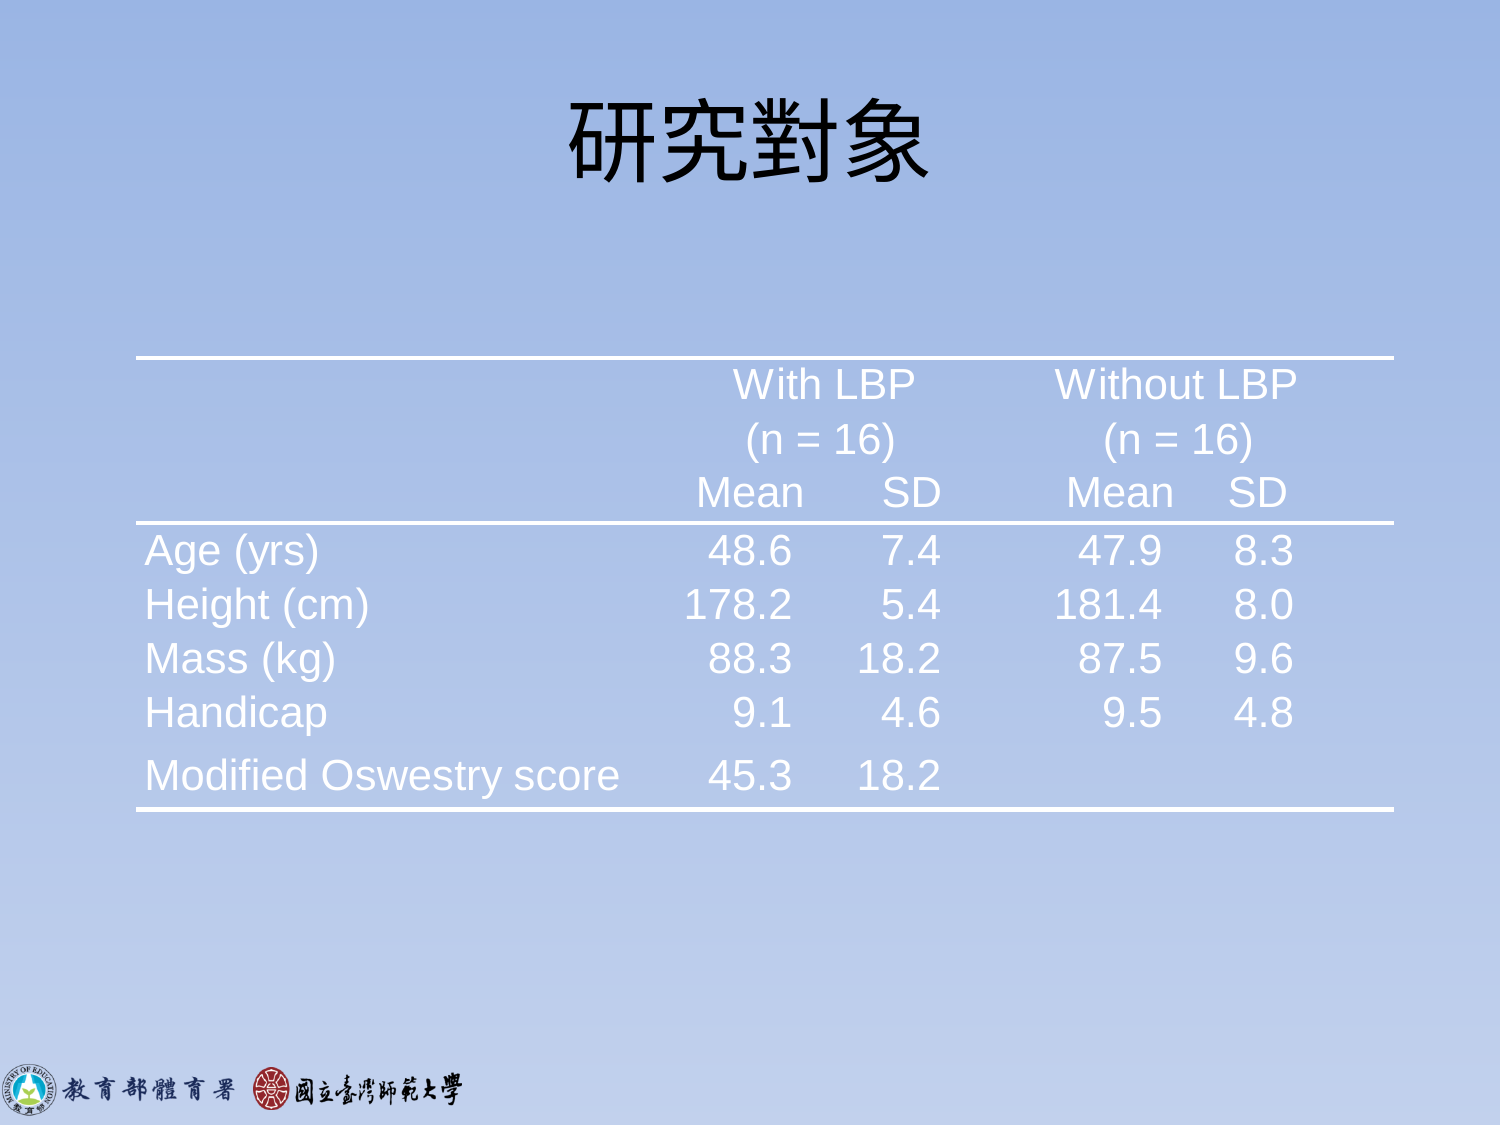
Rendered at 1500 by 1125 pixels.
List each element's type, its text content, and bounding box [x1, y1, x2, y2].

picture [133, 298, 1397, 867]
title 研究對象 [75, 45, 1426, 233]
